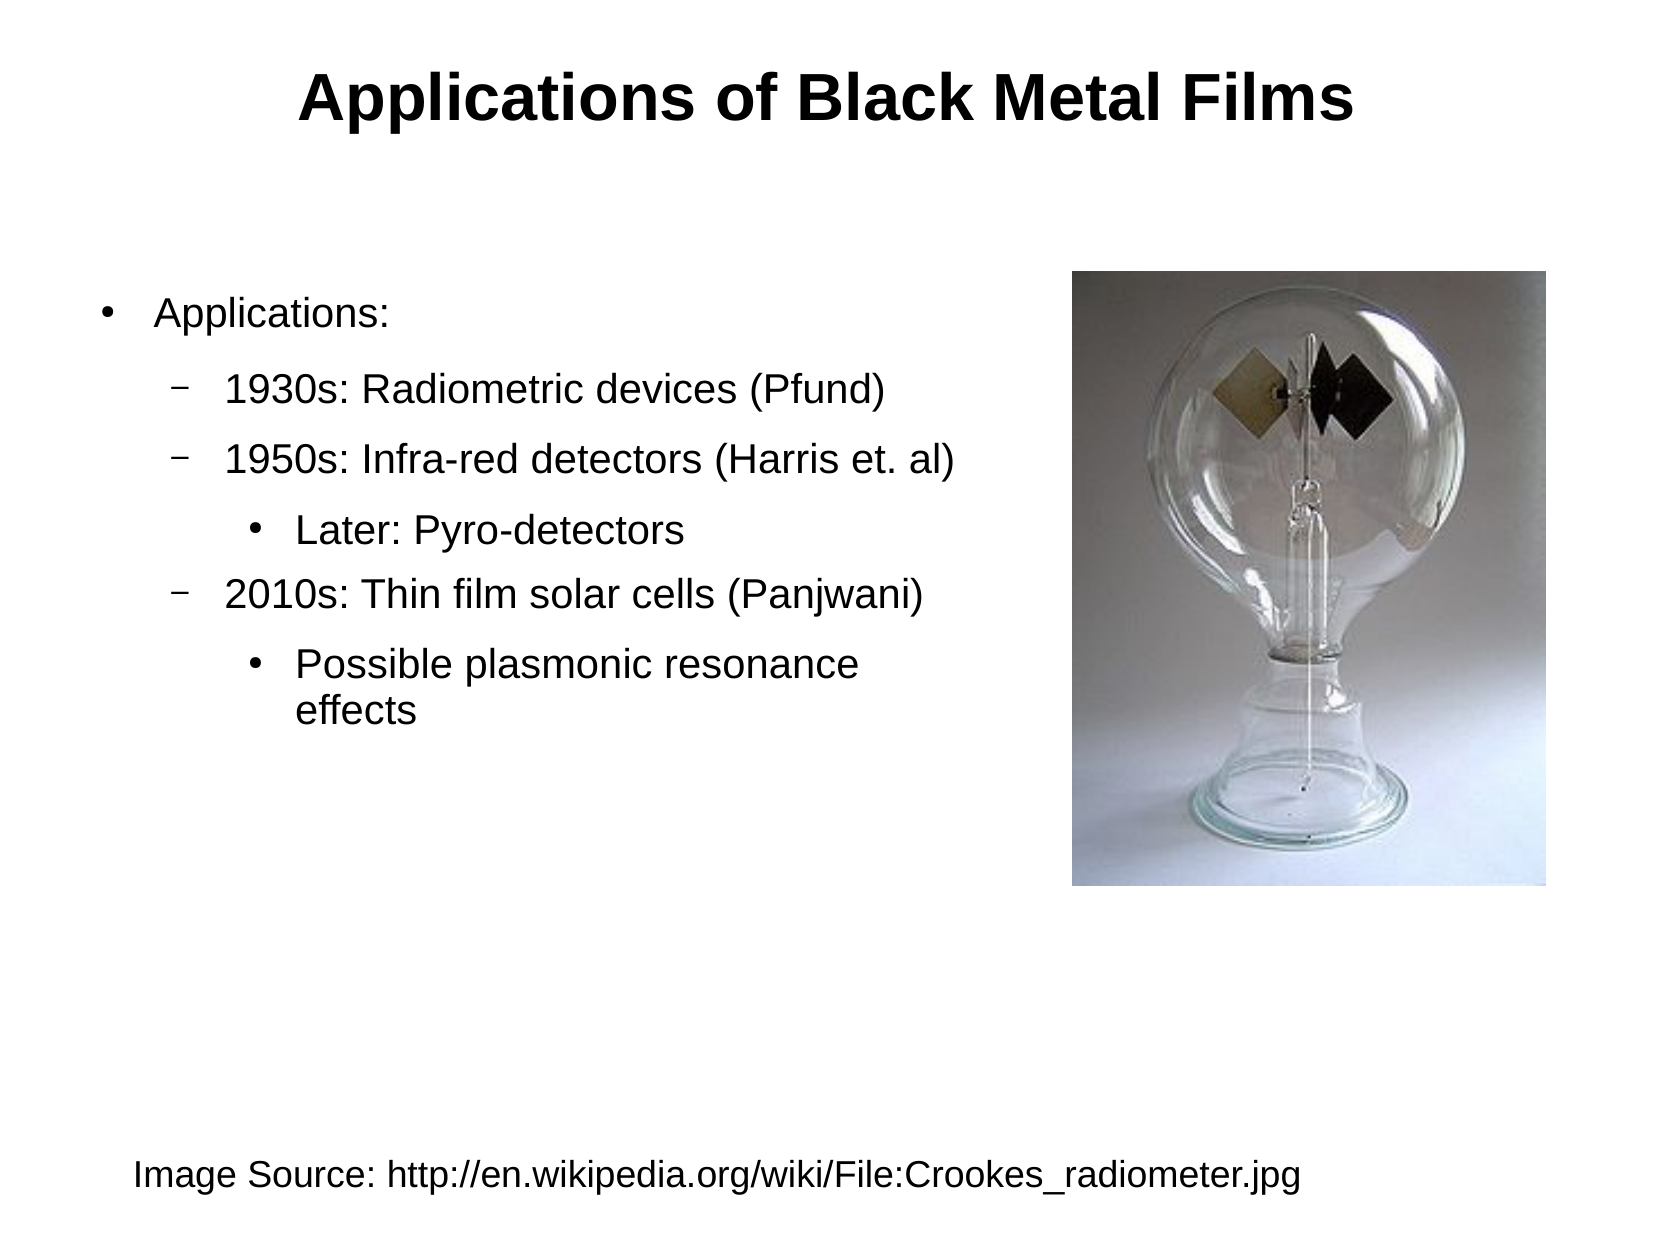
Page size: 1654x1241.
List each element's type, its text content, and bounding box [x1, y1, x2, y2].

picture [1072, 271, 1546, 886]
title Applications of Black Metal Films [82, 0, 1571, 201]
text_box Image Source: http://en.wikipedia.org/wiki/File:Crookes_radiometer.jpg [118, 1145, 1317, 1203]
list Applications: 1930s: Radiometric devices (Pfund) 1950s: Infra-red detectors (Harris et. al) Later: Pyro-detectors 2010s: Thin film solar cells (Panjwani) Possible plasmonic resonance effects [82, 290, 993, 1146]
